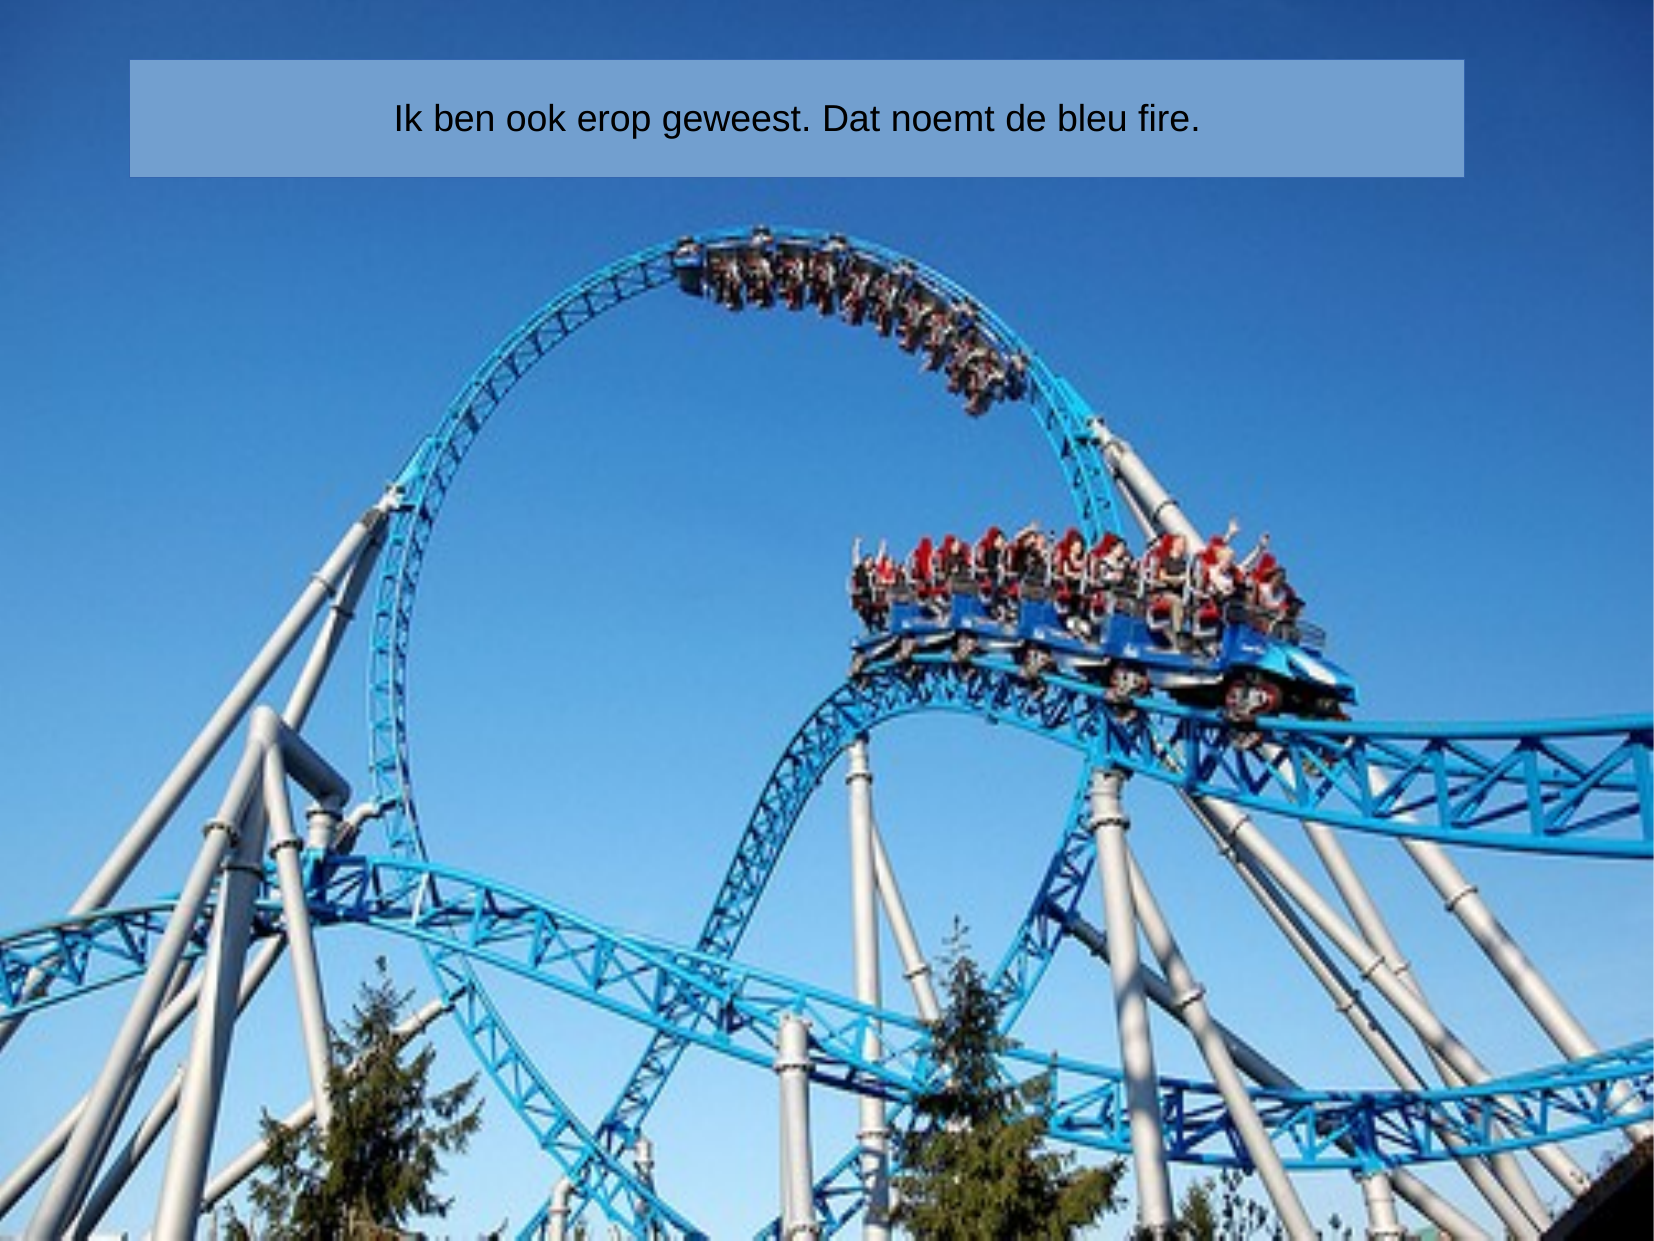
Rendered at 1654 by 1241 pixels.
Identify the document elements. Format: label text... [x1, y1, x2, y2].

picture [0, 0, 1654, 1241]
text_box Ik ben ook erop geweest. Dat noemt de bleu fire. [129, 59, 1465, 178]
